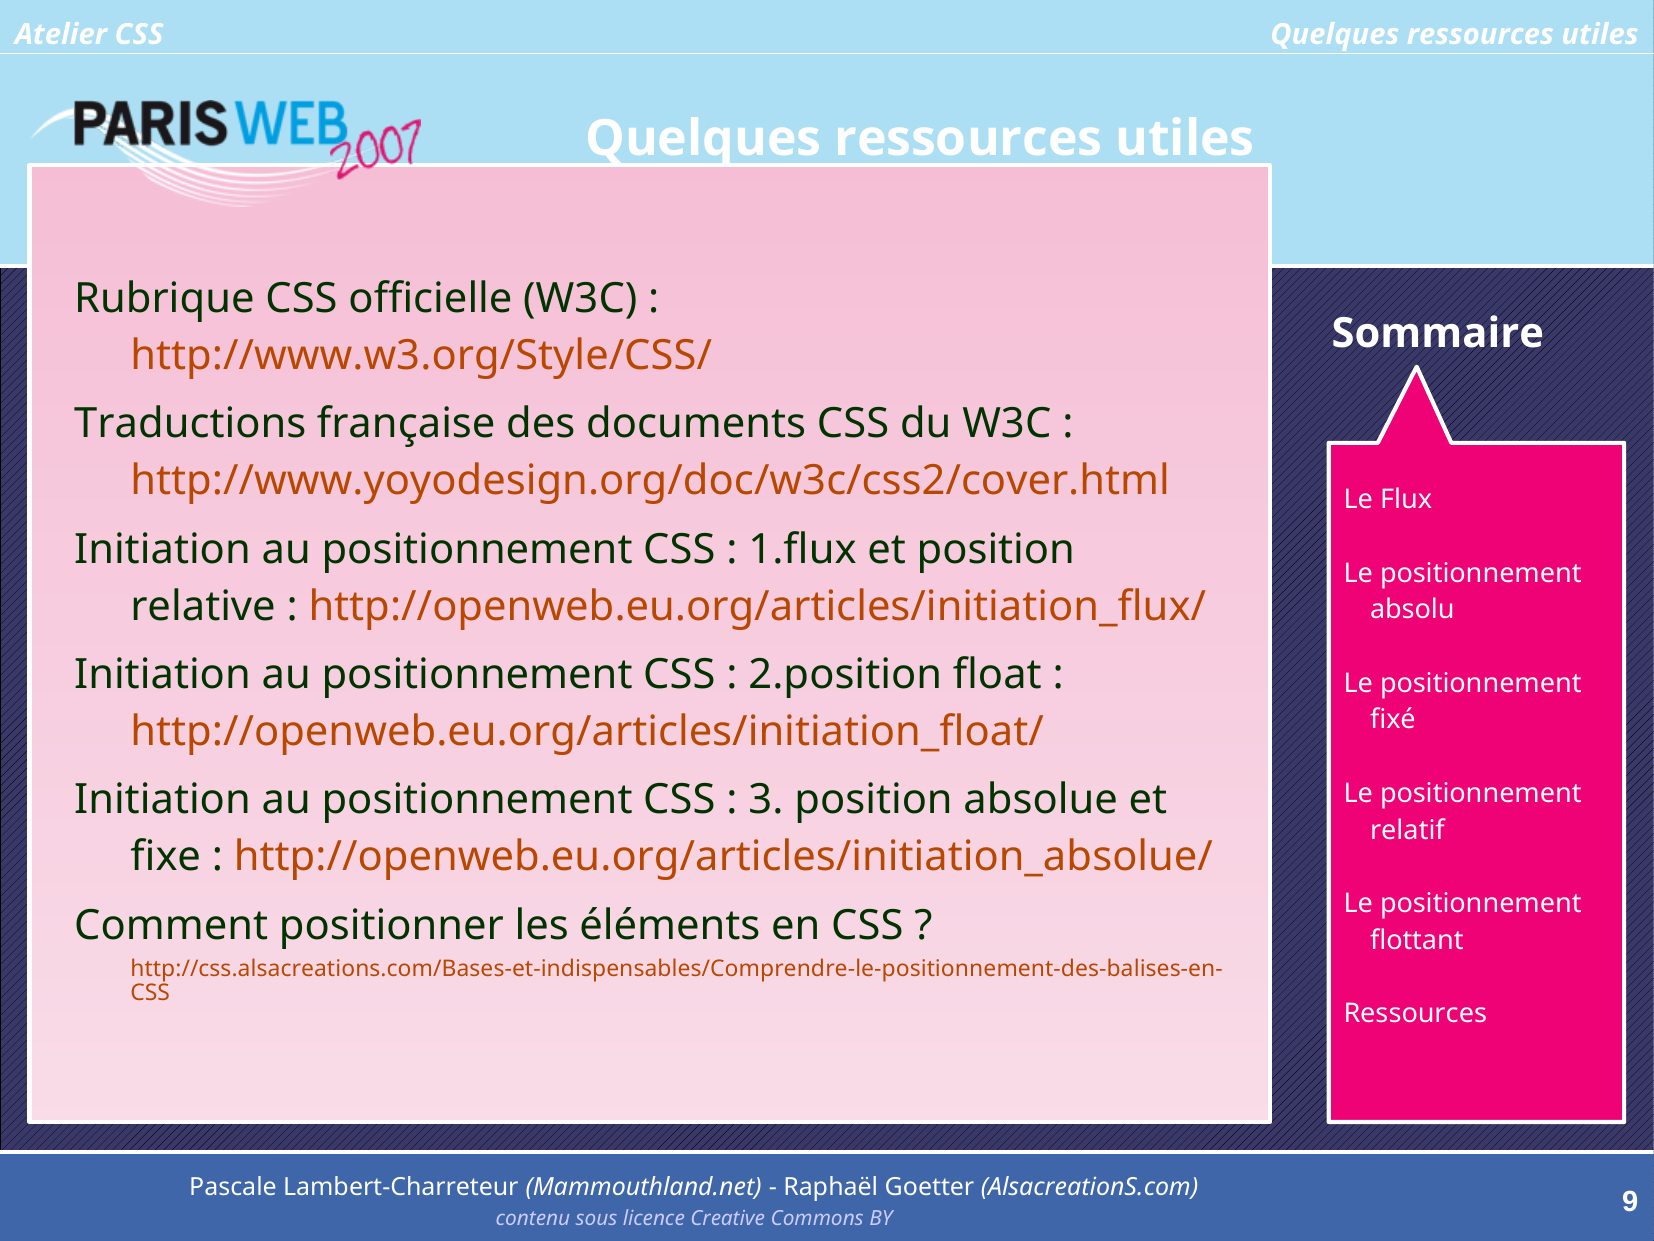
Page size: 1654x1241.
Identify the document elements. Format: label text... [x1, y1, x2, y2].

text_box Le Flux Le positionnement absolu Le positionnement fixé Le positionnement relatif Le positionnement flottant Ressources [1328, 472, 1625, 991]
text_box Quelques ressources utiles [442, 94, 1270, 172]
list Rubrique CSS officielle (W3C) : http://www.w3.org/Style/CSS/ Traductions française des documents CSS du W3C :http://www.yoyodesign.org/doc/w3c/css2/cover.html Initiation au positionnement CSS : 1.flux et position relative : http://openweb.eu.org/articles/initiation_flux/ Initiation au positionnement CSS : 2.position float : http://openweb.eu.org/articles/initiation_float/ Initiation au positionnement CSS : 3. position absolue et fixe : http://openweb.eu.org/articles/initiation_absolue/ Comment positionner les éléments en CSS ? http://css.alsacreations.com/Bases-et-indispensables/Comprendre-le-positionnement-des-balises-en-CSS [59, 259, 1241, 1064]
text_box Quelques ressources utiles [1003, 5, 1654, 65]
picture [29, 100, 421, 207]
